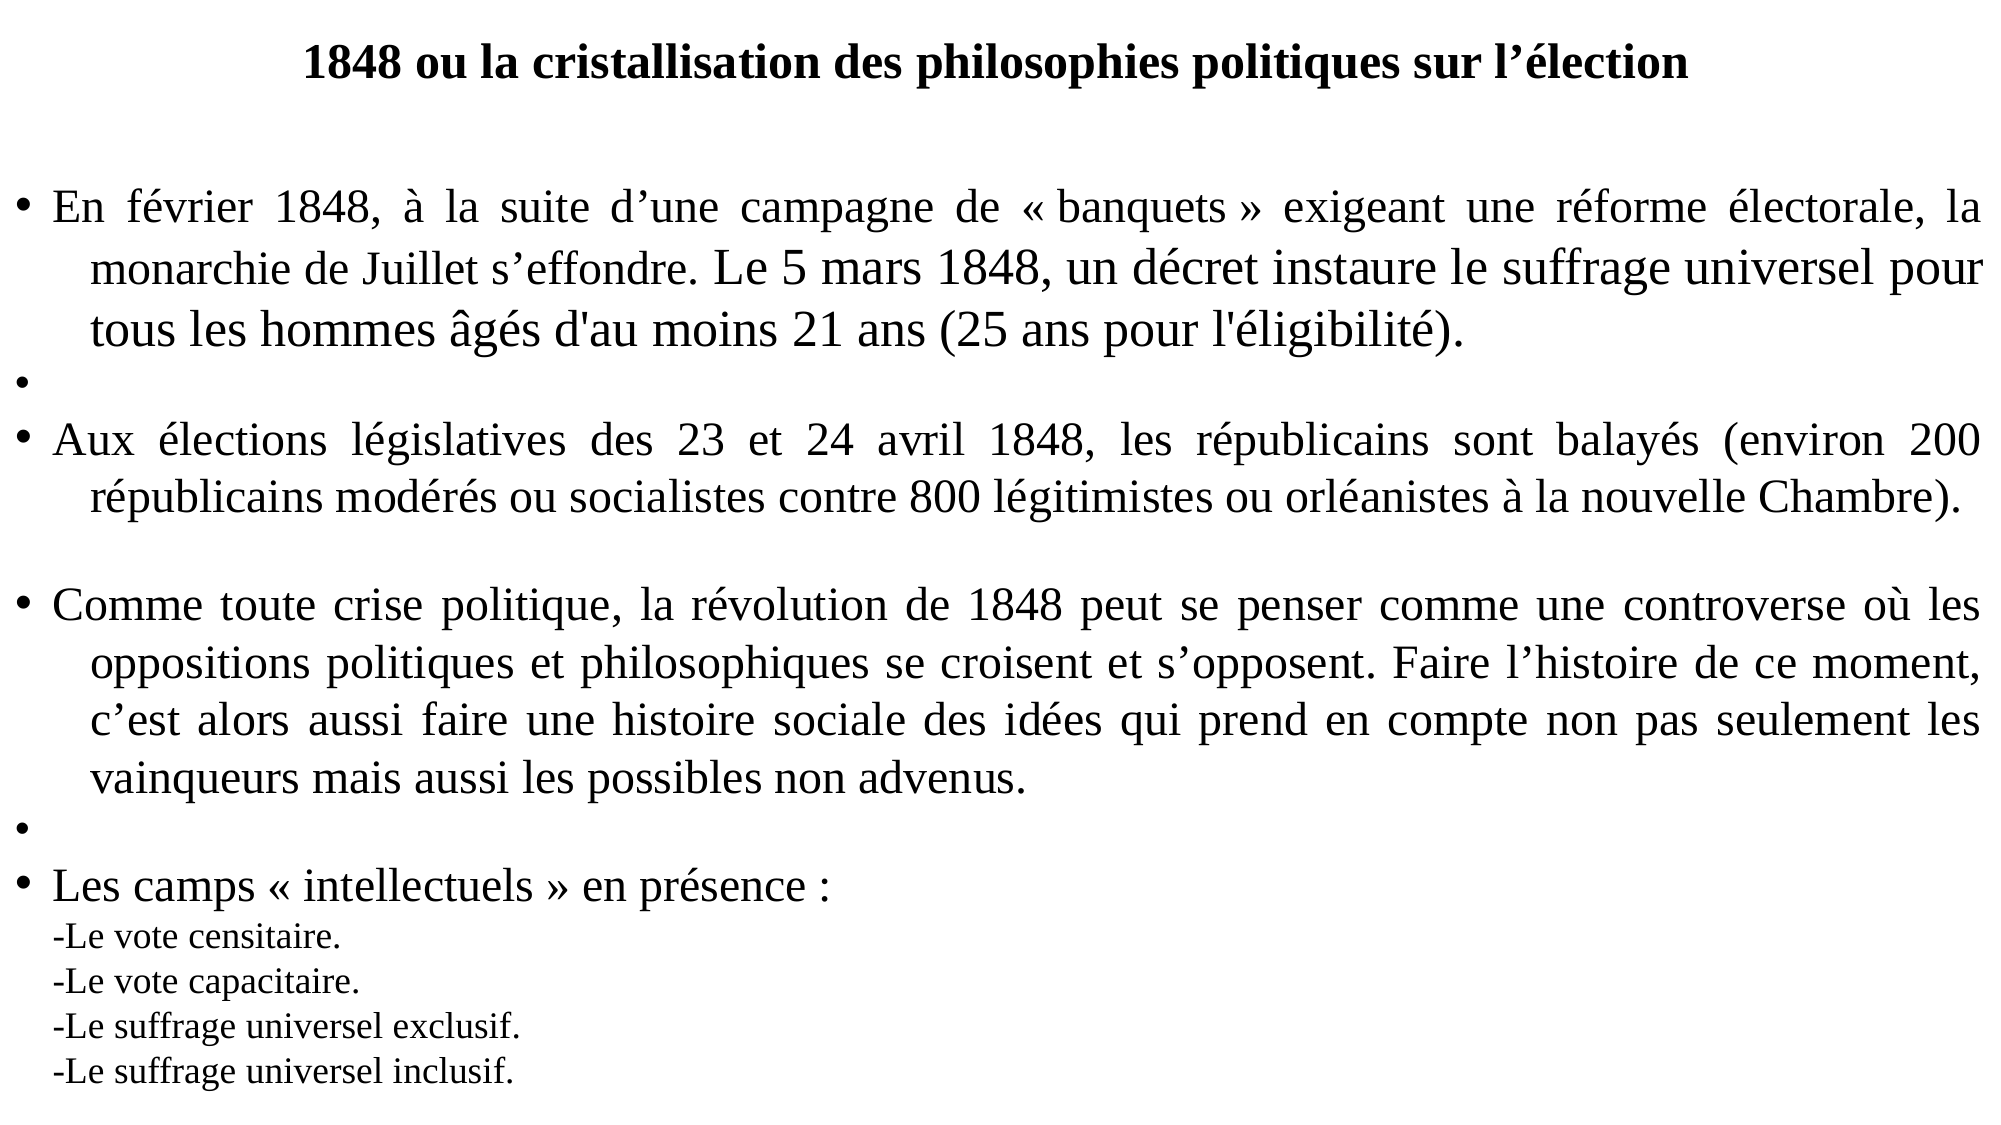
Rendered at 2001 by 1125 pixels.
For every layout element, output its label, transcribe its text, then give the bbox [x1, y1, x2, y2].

list En février 1848, à la suite d’une campagne de « banquets » exigeant une réforme électorale, la monarchie de Juillet s’effondre. Le 5 mars 1848, un décret instaure le suffrage universel pour tous les hommes âgés d'au moins 21 ans (25 ans pour l'éligibilité). Aux élections législatives des 23 et 24 avril 1848, les républicains sont balayés (environ 200 républicains modérés ou socialistes contre 800 légitimistes ou orléanistes à la nouvelle Chambre). Comme toute crise politique, la révolution de 1848 peut se penser comme une controverse où les oppositions politiques et philosophiques se croisent et s’opposent. Faire l’histoire de ce moment, c’est alors aussi faire une histoire sociale des idées qui prend en compte non pas seulement les vainqueurs mais aussi les possibles non advenus. Les camps « intellectuels » en présence : -Le vote censitaire. -Le vote capacitaire. -Le suffrage universel exclusif. -Le suffrage universel inclusif. [0, 167, 2000, 1125]
title 1848 ou la cristallisation des philosophies politiques sur l’élection [246, 0, 1747, 126]
